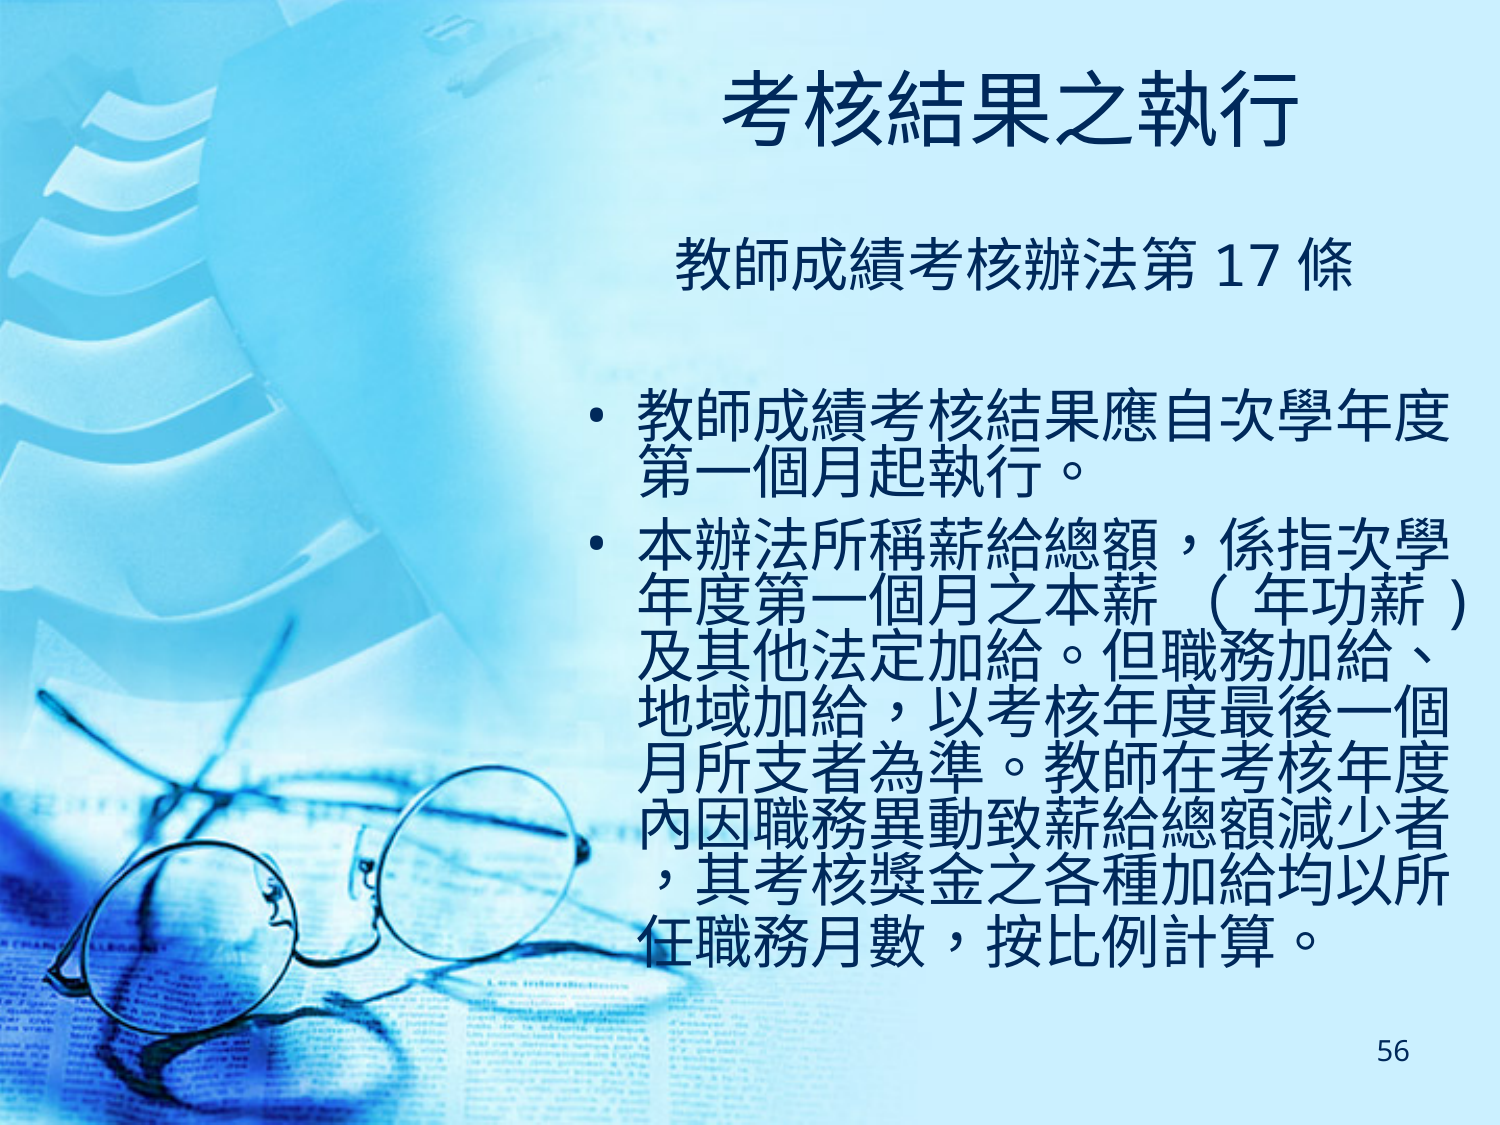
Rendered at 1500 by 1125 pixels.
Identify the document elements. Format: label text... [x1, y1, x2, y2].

picture [0, 0, 1500, 1125]
title 考核結果之執行 [596, 31, 1426, 183]
list 教師成績考核結果應自次學年度第一個月起執行。 本辦法所稱薪給總額，係指次學年度第一個月之本薪 (年功薪) 及其他法定加給。但職務加給、地域加給，以考核年度最後一個月所支者為準。教師在考核年度內因職務異動致薪給總額減少者，其考核獎金之各種加給均以所任職務月數，按比例計算。 [565, 385, 1500, 1047]
picture [1397, 1050, 1406, 1059]
text_box 教師成績考核辦法第17條 [643, 184, 1406, 315]
